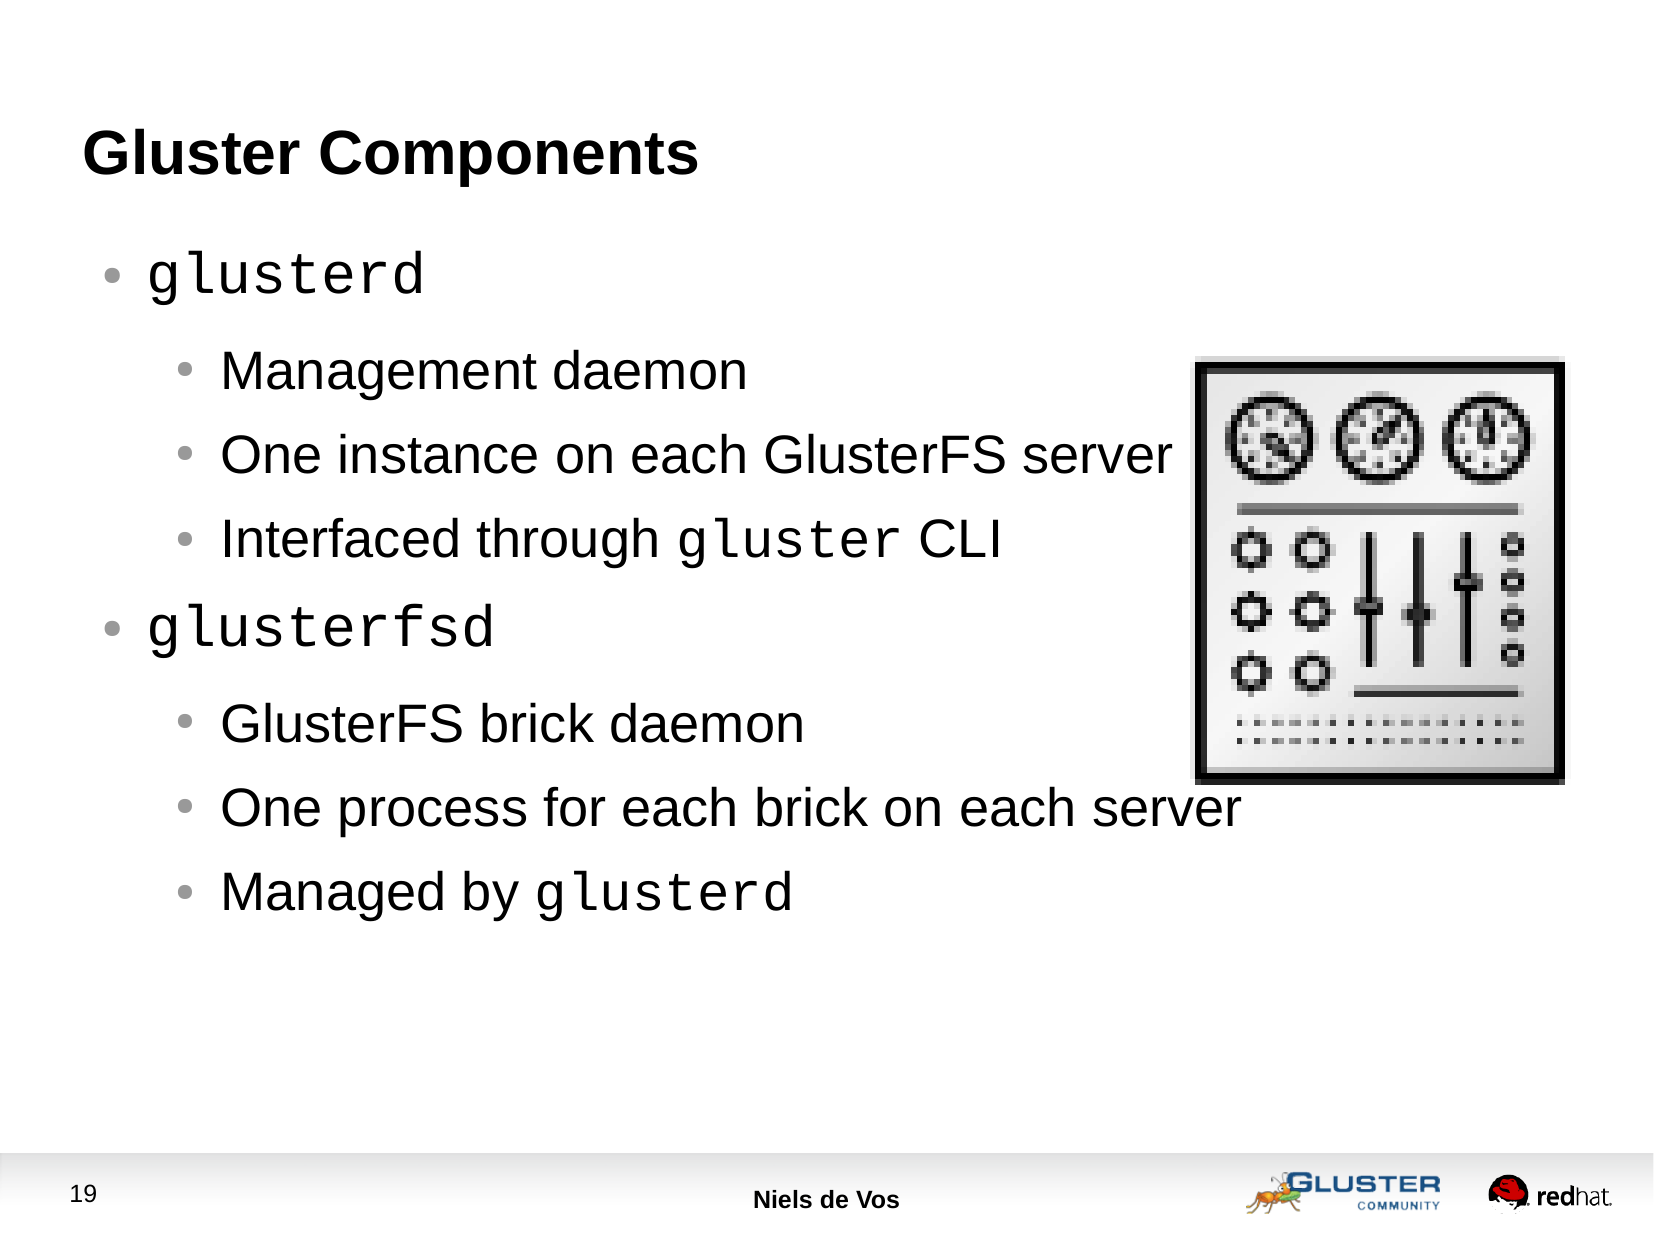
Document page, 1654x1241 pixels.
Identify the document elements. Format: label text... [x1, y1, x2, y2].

picture [1170, 298, 1581, 845]
list glusterd Management daemon One instance on each GlusterFS server Interfaced through gluster CLI glusterfsd GlusterFS brick daemon One process for each brick on each server Managed by glusterd [82, 290, 1571, 1109]
picture [0, 1153, 1654, 1238]
title Gluster Components [82, 49, 1571, 257]
